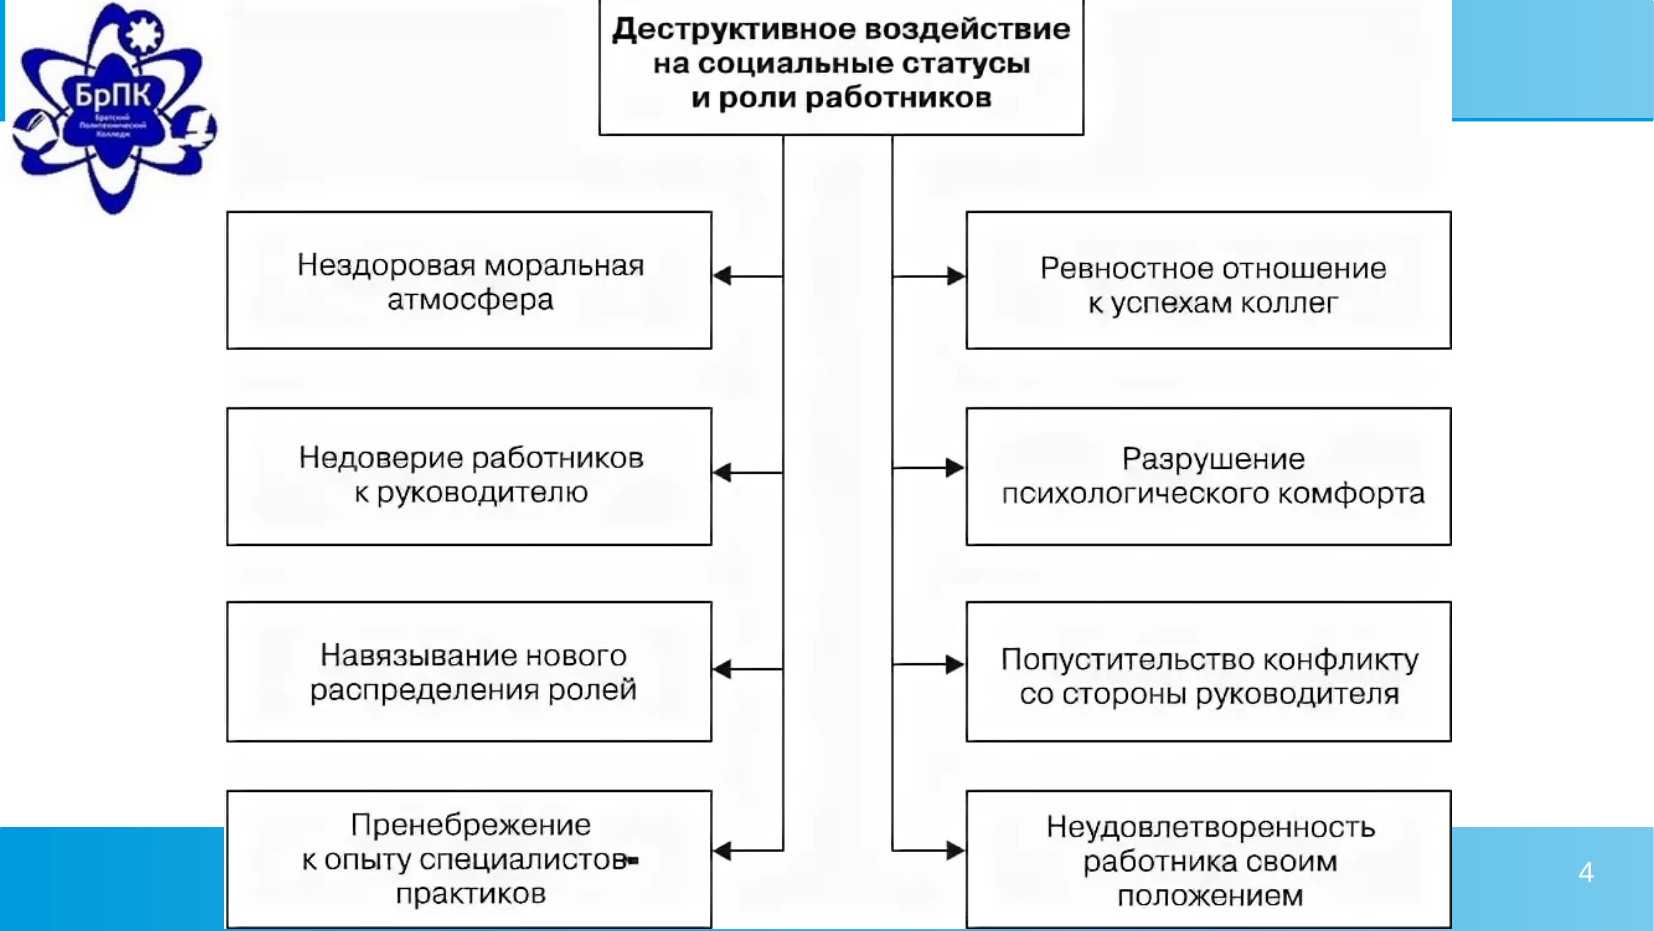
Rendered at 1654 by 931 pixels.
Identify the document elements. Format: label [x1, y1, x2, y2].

picture [5, 0, 1452, 929]
